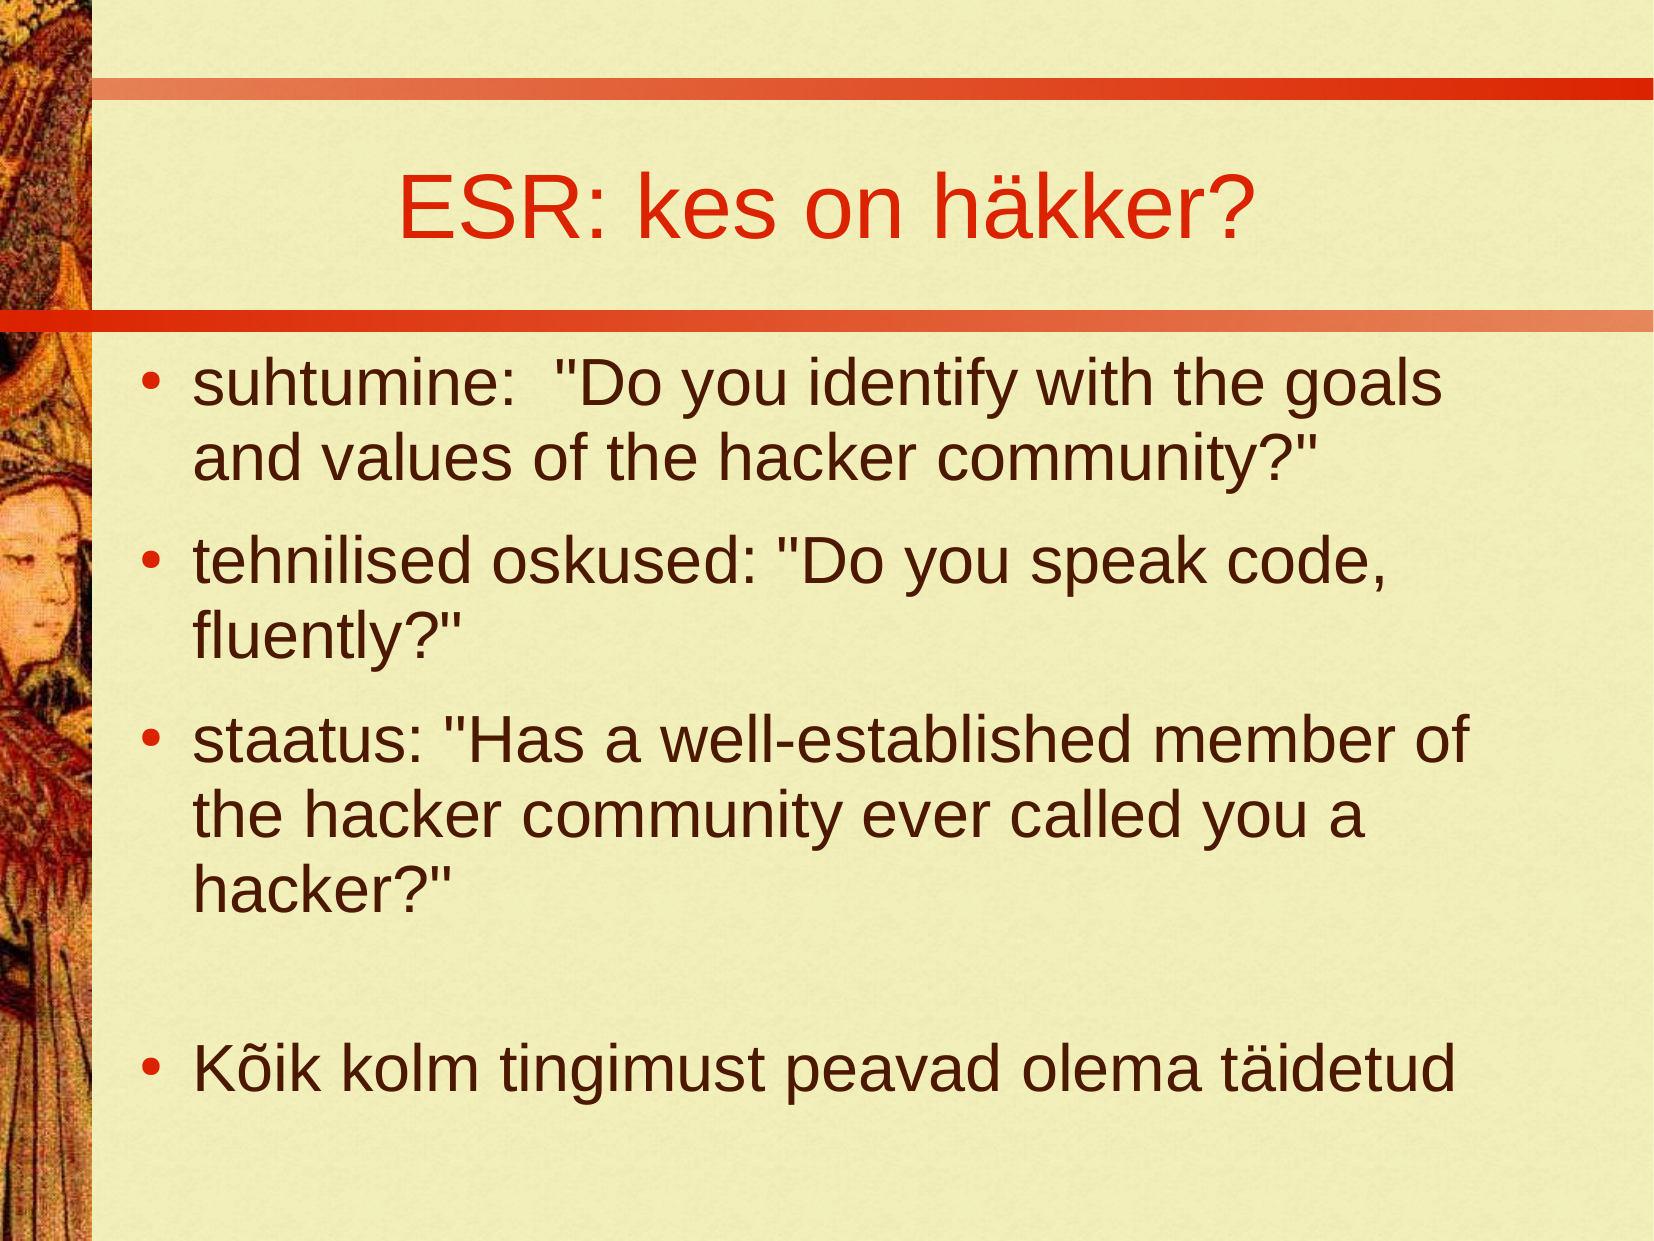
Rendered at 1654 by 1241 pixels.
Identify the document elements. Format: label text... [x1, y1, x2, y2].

picture [0, 0, 1654, 310]
picture [0, 332, 1654, 1241]
title ESR: kes on häkker? [121, 102, 1534, 311]
list suhtumine: "Do you identify with the goals and values of the hacker community?" tehnilised oskused: "Do you speak code, fluently?" staatus: "Has a well-established member of the hacker community ever called you a hacker?" Kõik kolm tingimust peavad olema täidetud [121, 344, 1534, 1127]
